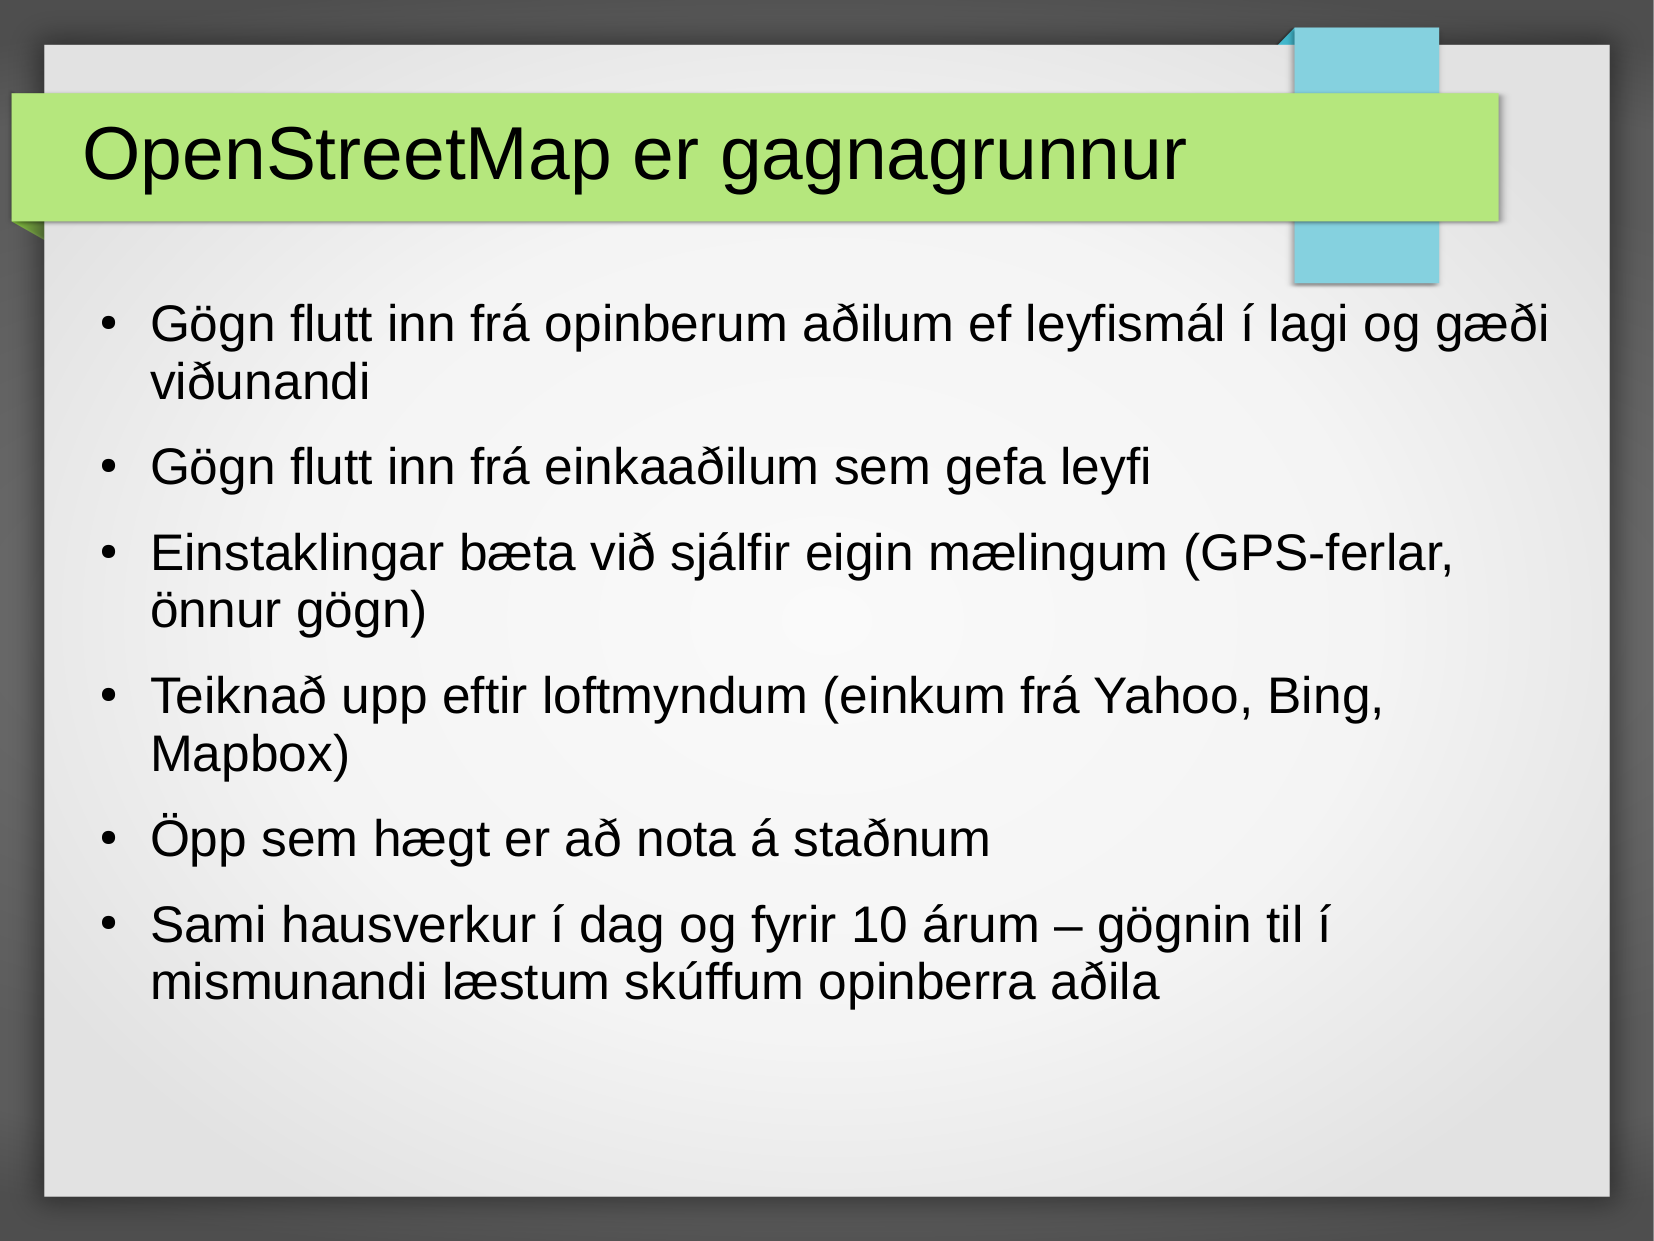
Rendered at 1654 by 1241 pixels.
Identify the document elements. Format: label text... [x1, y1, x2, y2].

title OpenStreetMap er gagnagrunnur [82, 94, 1264, 213]
list Gögn flutt inn frá opinberum aðilum ef leyfismál í lagi og gæði viðunandi Gögn flutt inn frá einkaaðilum sem gefa leyfi Einstaklingar bæta við sjálfir eigin mælingum (GPS-ferlar, önnur gögn) Teiknað upp eftir loftmyndum (einkum frá Yahoo, Bing, Mapbox) Öpp sem hægt er að nota á staðnum Sami hausverkur í dag og fyrir 10 árum – gögnin til í mismunandi læstum skúffum opinberra aðila [82, 295, 1571, 1015]
picture [0, 0, 1654, 1241]
